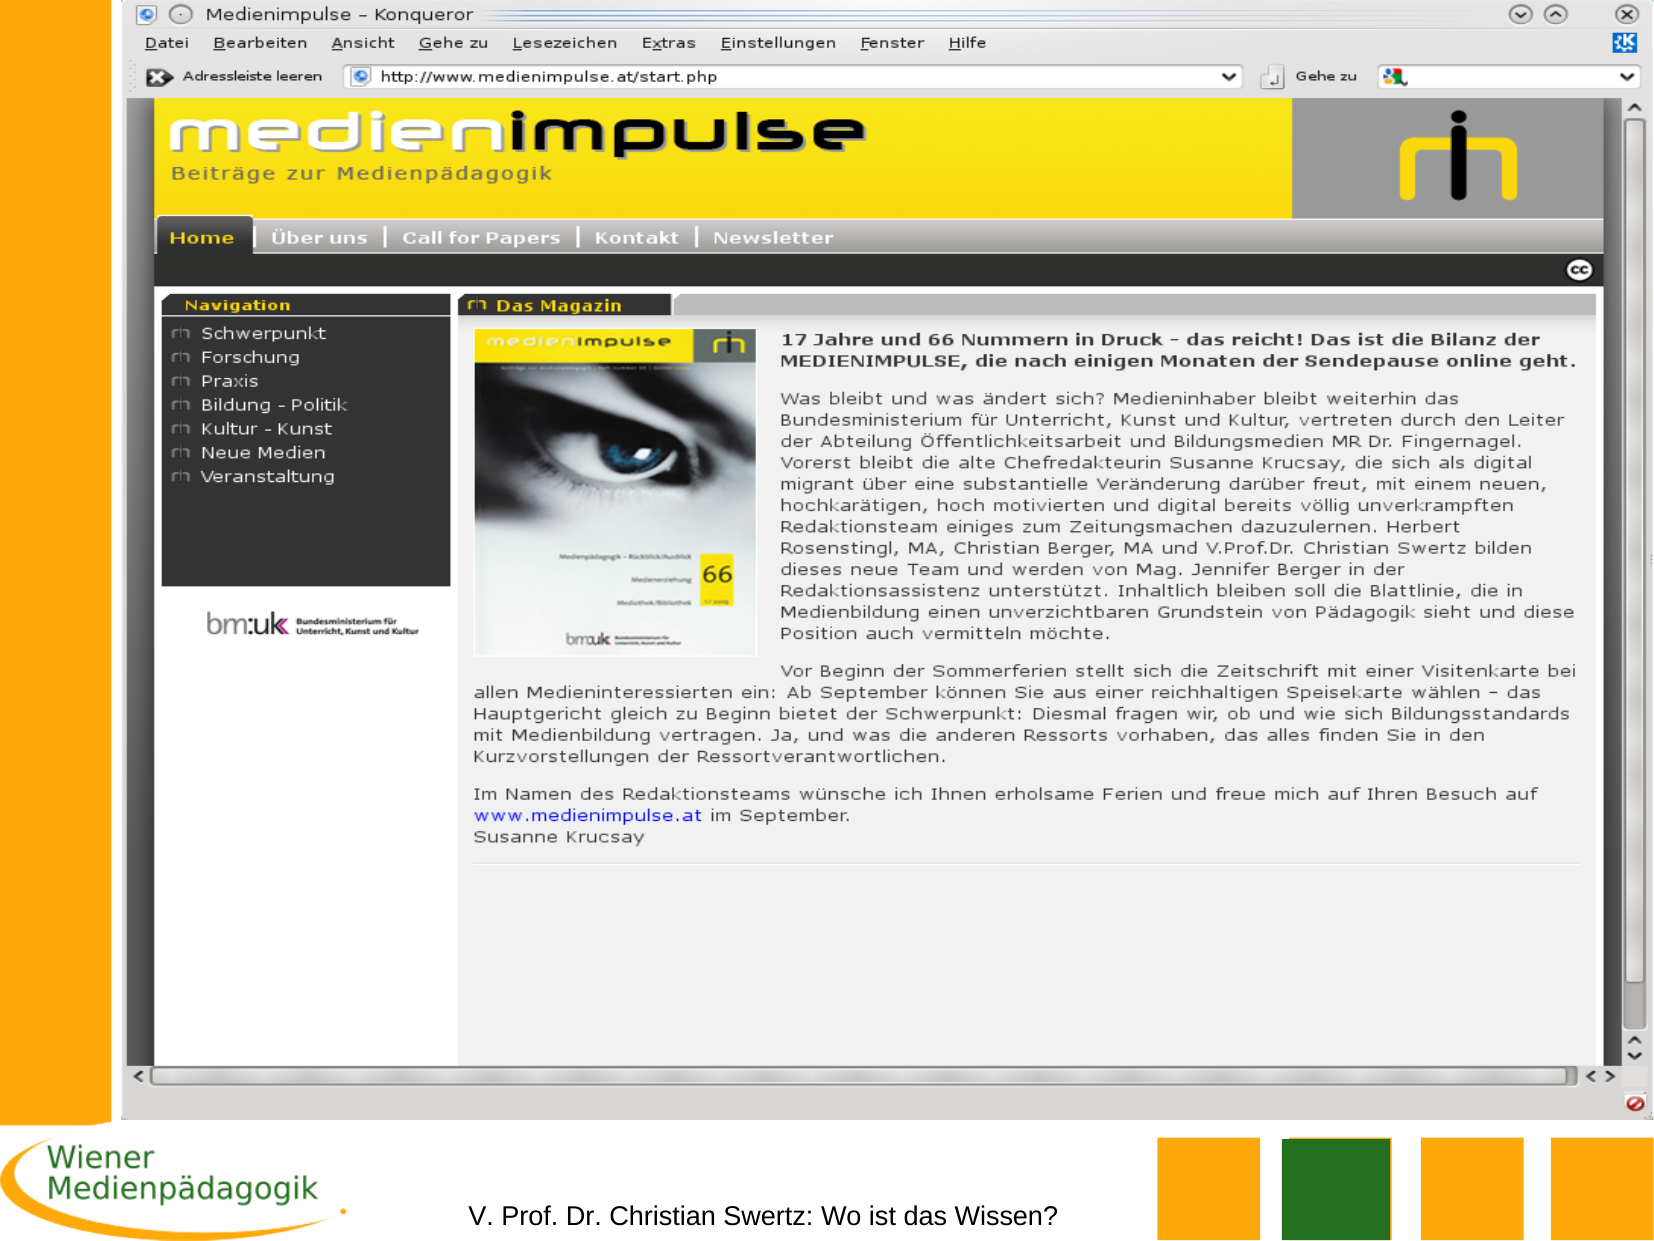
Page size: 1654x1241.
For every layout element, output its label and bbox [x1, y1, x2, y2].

text_box [1281, 1139, 1391, 1241]
picture [0, 0, 1654, 1241]
